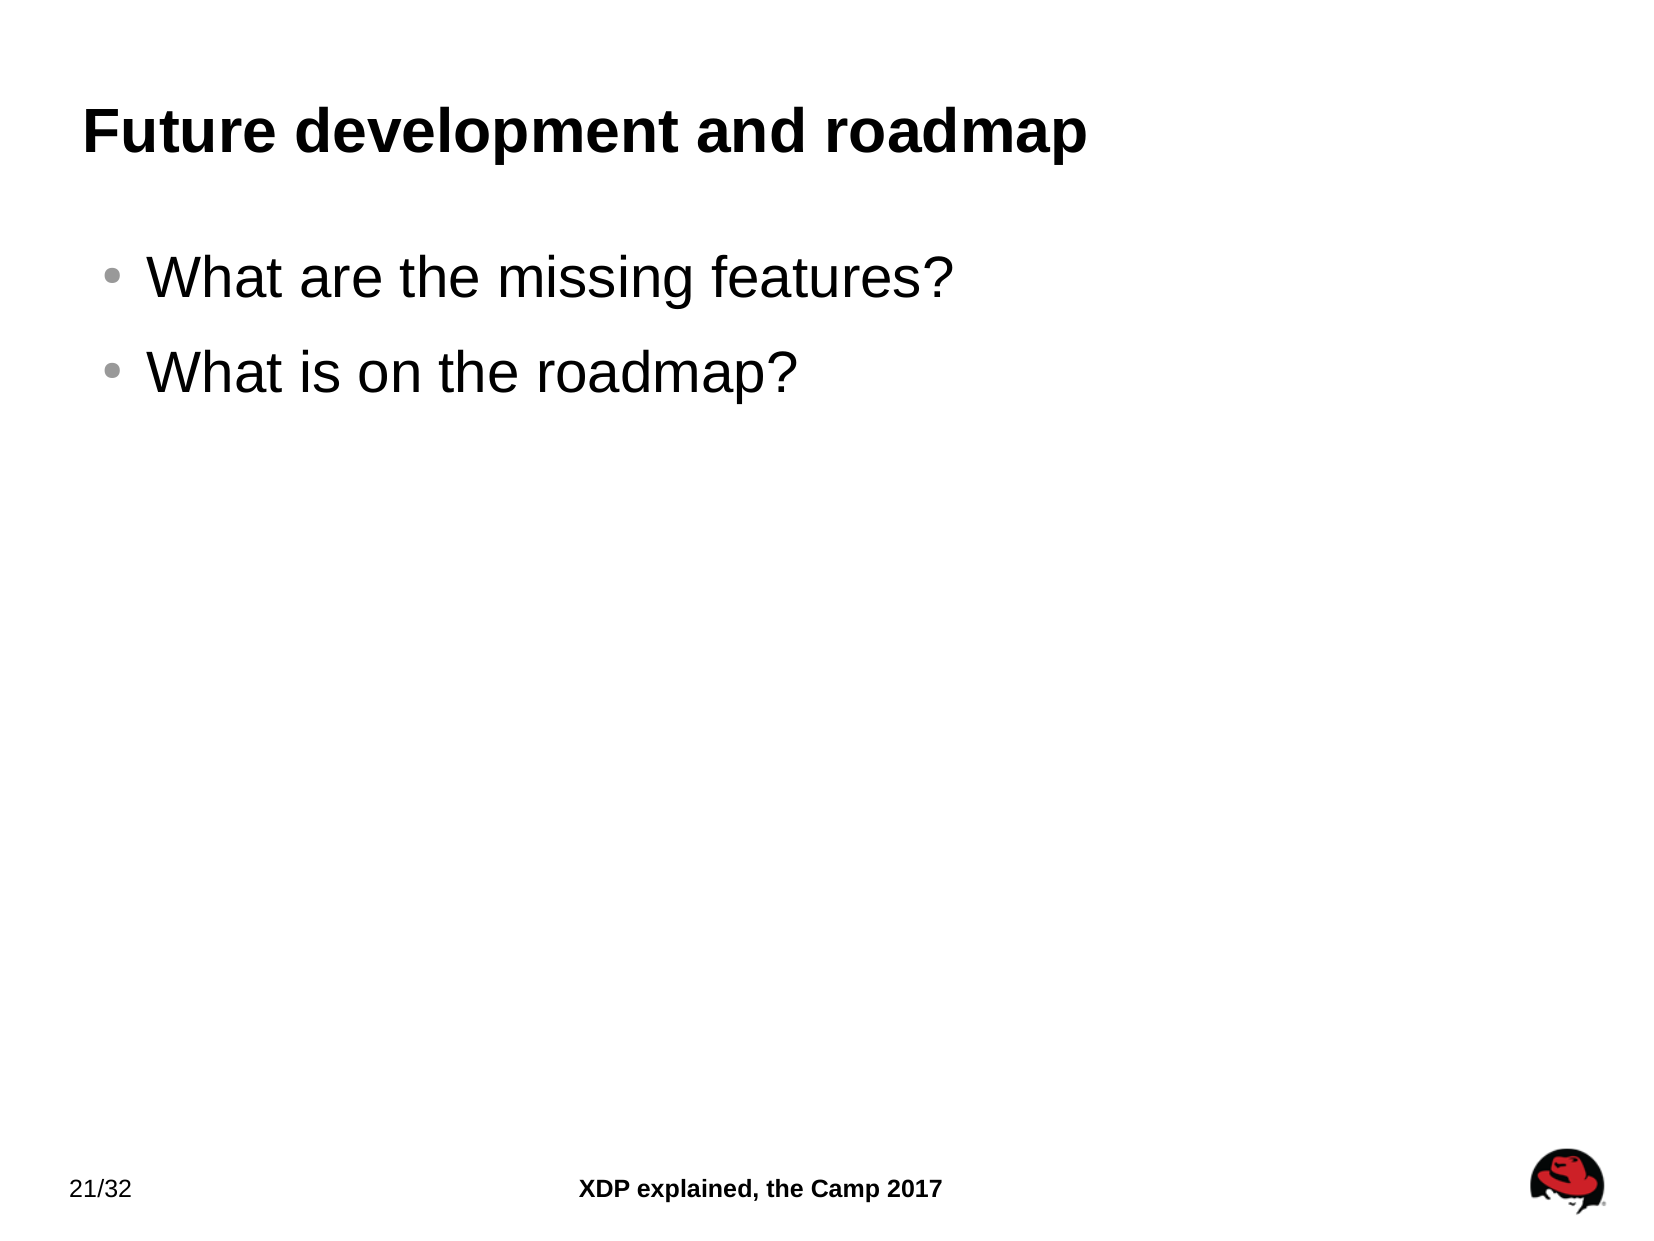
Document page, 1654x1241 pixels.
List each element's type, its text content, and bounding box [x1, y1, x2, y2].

title Future development and roadmap [82, 37, 1571, 226]
list What are the missing features? What is on the roadmap? [86, 244, 1575, 1039]
picture [1529, 1146, 1612, 1224]
